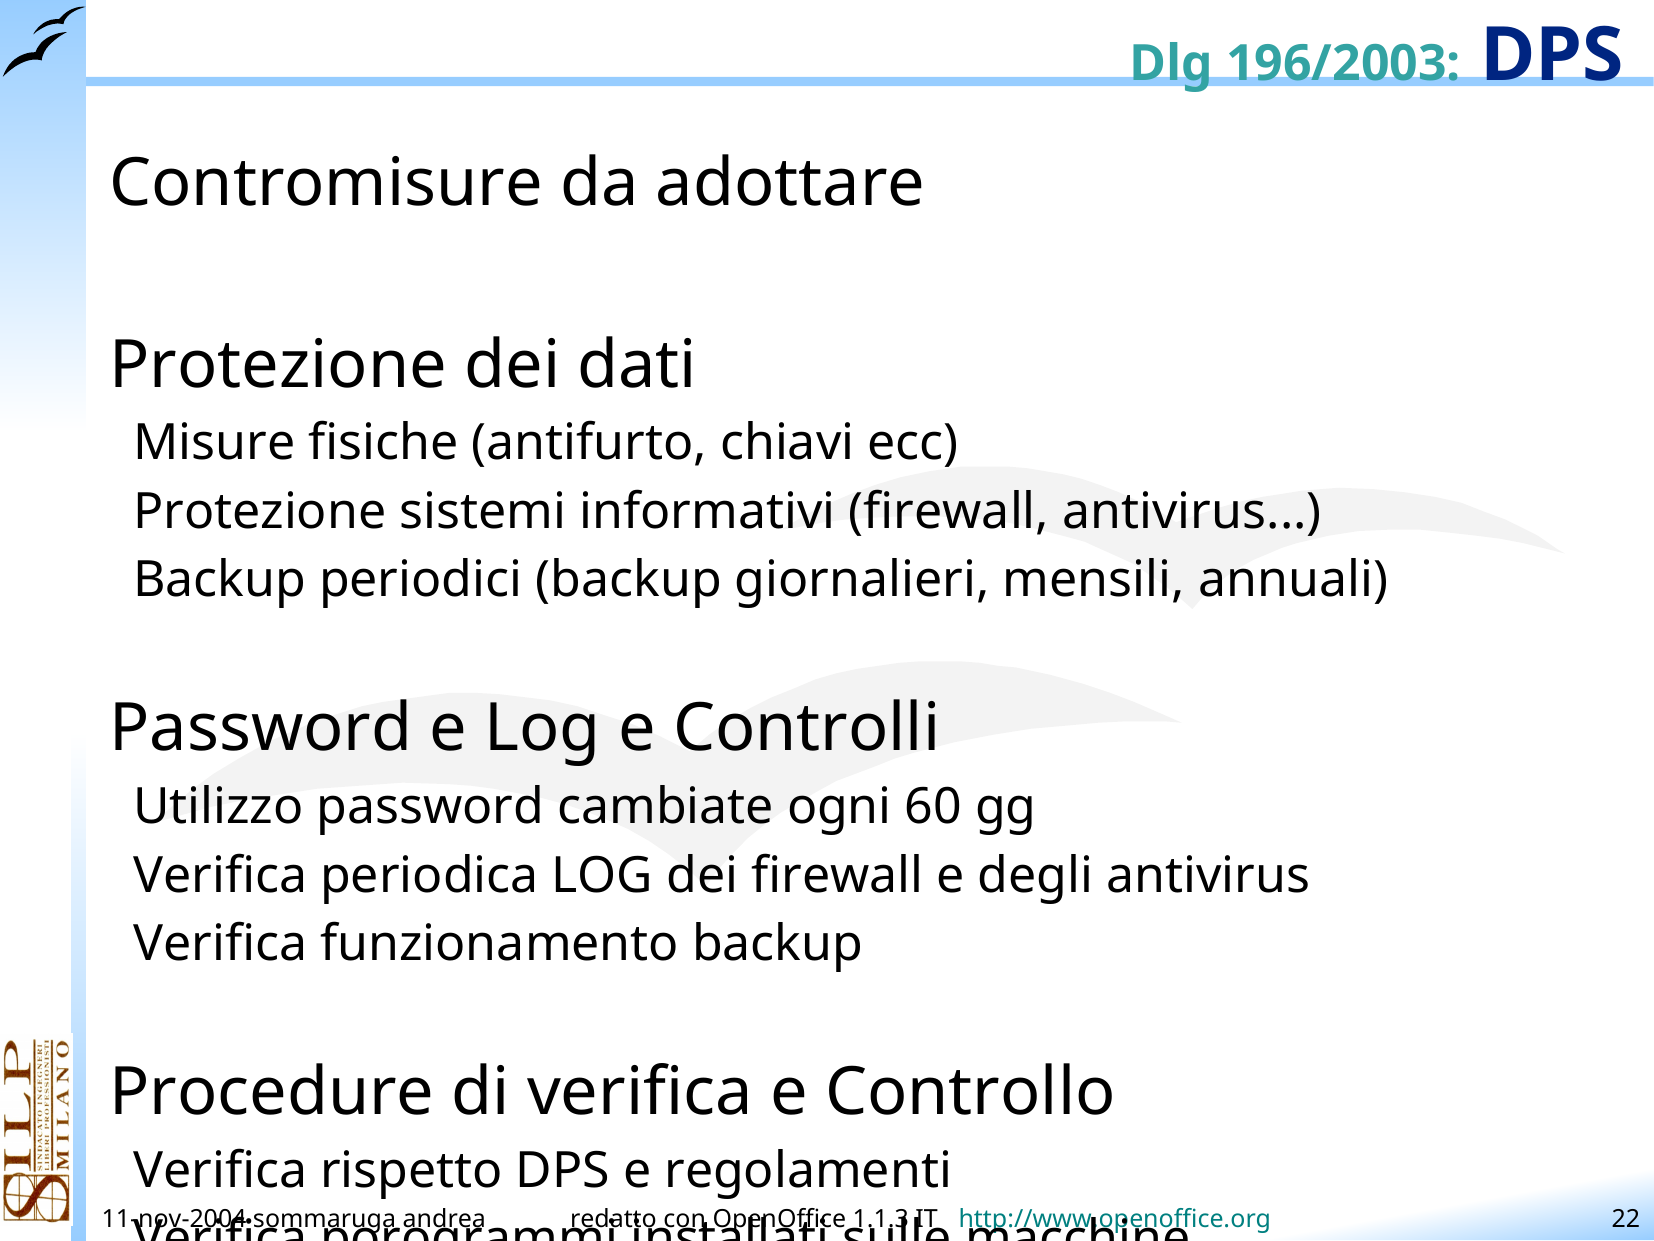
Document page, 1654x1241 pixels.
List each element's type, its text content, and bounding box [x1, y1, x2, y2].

list Contromisure da adottare Protezione dei dati Misure fisiche (antifurto, chiavi ecc) Protezione sistemi informativi (firewall, antivirus...) Backup periodici (backup giornalieri, mensili, annuali) Password e Log e Controlli Utilizzo password cambiate ogni 60 gg Verifica periodica LOG dei firewall e degli antivirus Verifica funzionamento backup Procedure di verifica e Controllo Verifica rispetto DPS e regolamenti Verifica porogrammi installati sulle macchine [85, 134, 1628, 1163]
picture [0, 1033, 73, 1226]
title Dlg 196/2003: DPS [85, 0, 1654, 104]
